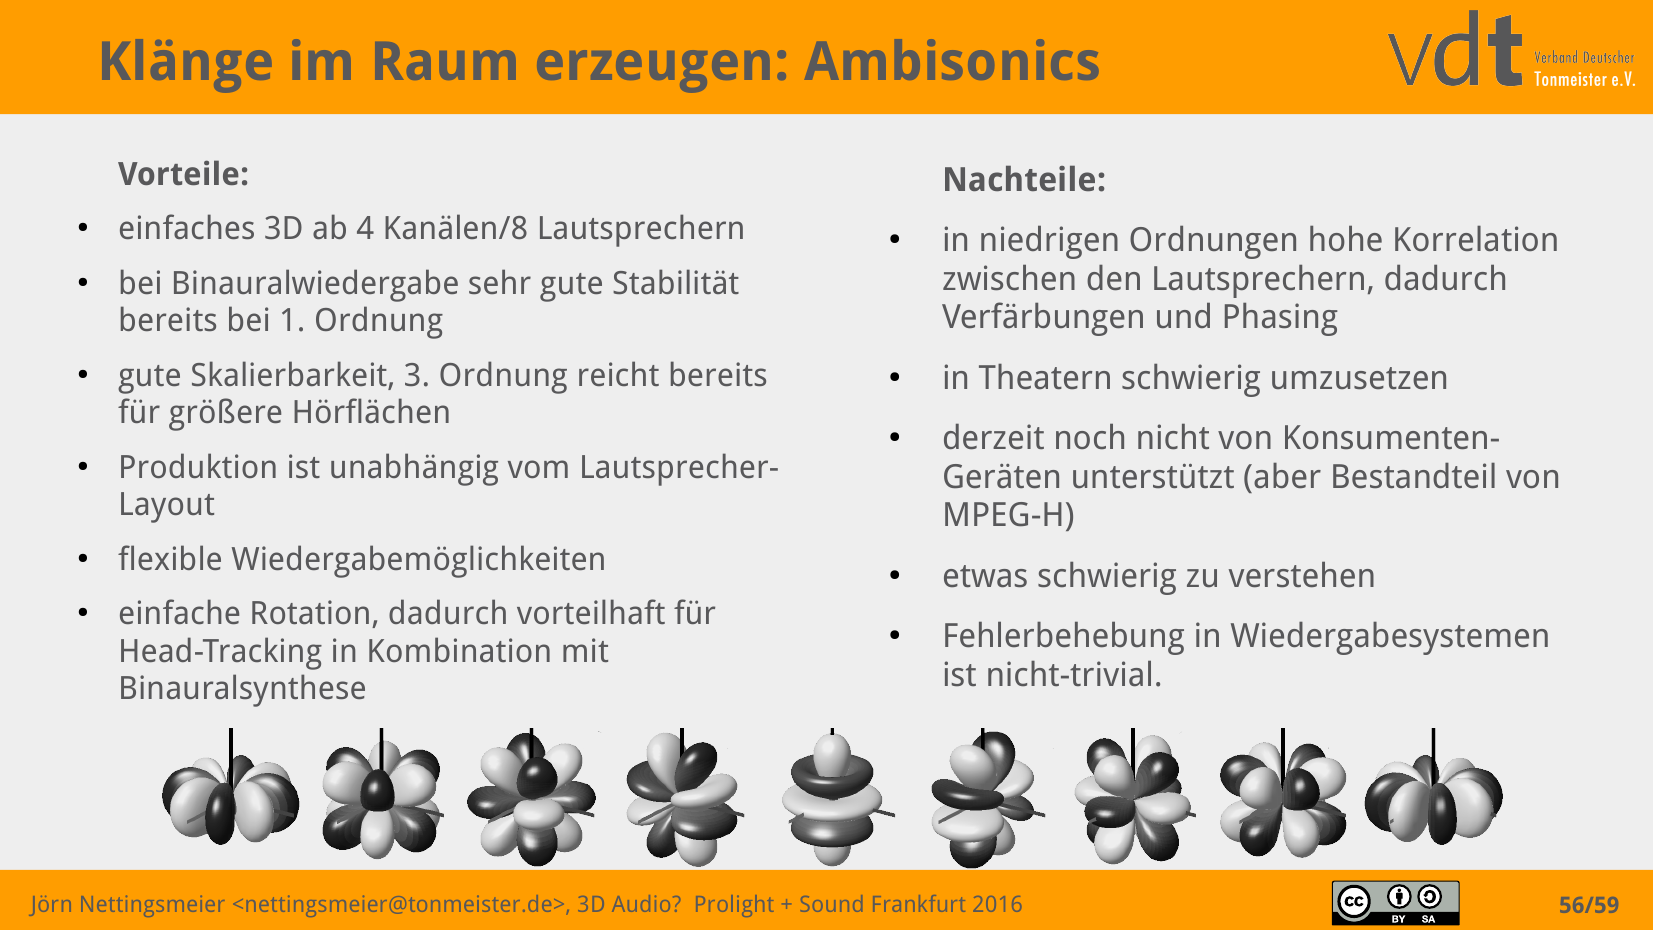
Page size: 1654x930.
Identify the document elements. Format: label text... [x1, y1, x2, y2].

title Klänge im Raum erzeugen: Ambisonics [97, 0, 1386, 126]
picture [1386, 0, 1646, 104]
list Vorteile: einfaches 3D ab 4 Kanälen/8 Lautsprechern bei Binauralwiedergabe sehr gute Stabilität bereits bei 1. Ordnung gute Skalierbarkeit, 3. Ordnung reicht bereits für größere Hörflächen Produktion ist unabhängig vom Lautsprecher-Layout flexible Wiedergabemöglichkeiten einfache Rotation, dadurch vorteilhaft für Head-Tracking in Kombination mit Binauralsynthese [63, 155, 809, 711]
picture [5, 721, 1654, 871]
list Nachteile: in niedrigen Ordnungen hohe Korrelation zwischen den Lautsprechern, dadurch Verfärbungen und Phasing in Theatern schwierig umzusetzen derzeit noch nicht von Konsumenten-Geräten unterstützt (aber Bestandteil von MPEG-H) etwas schwierig zu verstehen Fehlerbehebung in Wiedergabesystemen ist nicht-trivial. [871, 160, 1580, 738]
